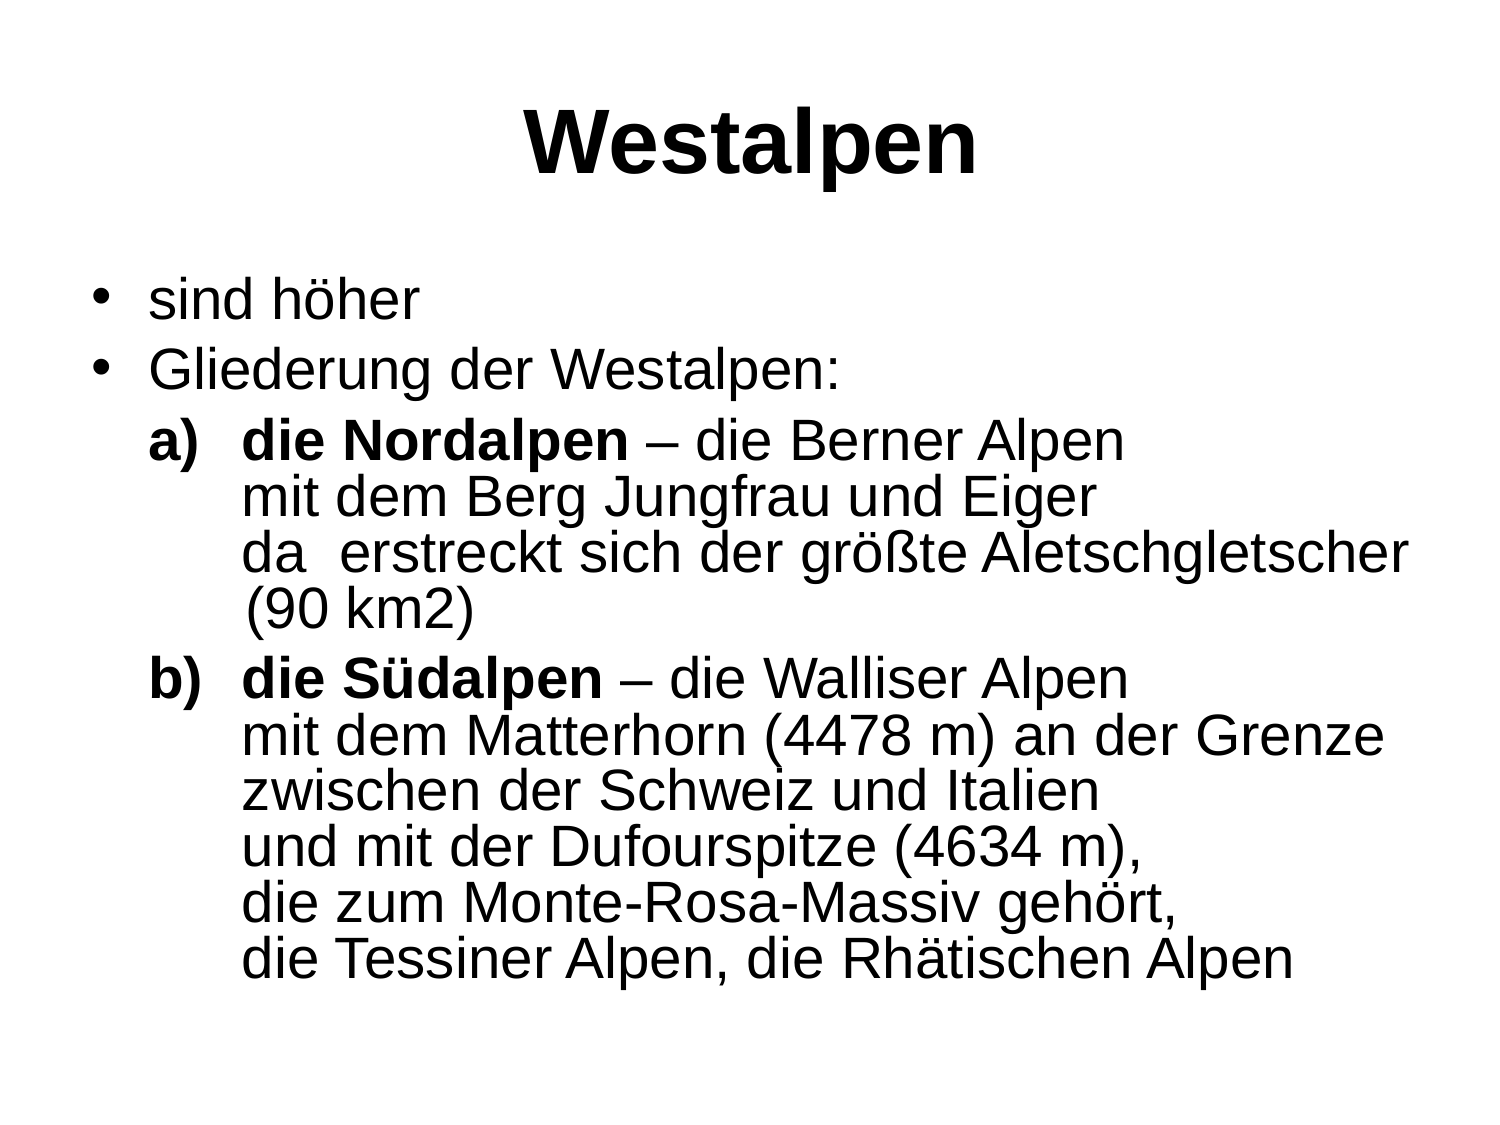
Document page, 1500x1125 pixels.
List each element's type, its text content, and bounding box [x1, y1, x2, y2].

list sind höher Gliederung der Westalpen: a) die Nordalpen – die Berner Alpen mit dem Berg Jungfrau und Eiger da erstreckt sich der größte Aletschgletscher (90 km2) b) die Südalpen – die Walliser Alpen mit dem Matterhorn (4478 m) an der Grenze zwischen der Schweiz und Italien und mit der Dufourspitze (4634 m), die zum Monte-Rosa-Massiv gehört, die Tessiner Alpen, die Rhätischen Alpen [76, 267, 1427, 1125]
title Westalpen [76, 42, 1427, 231]
